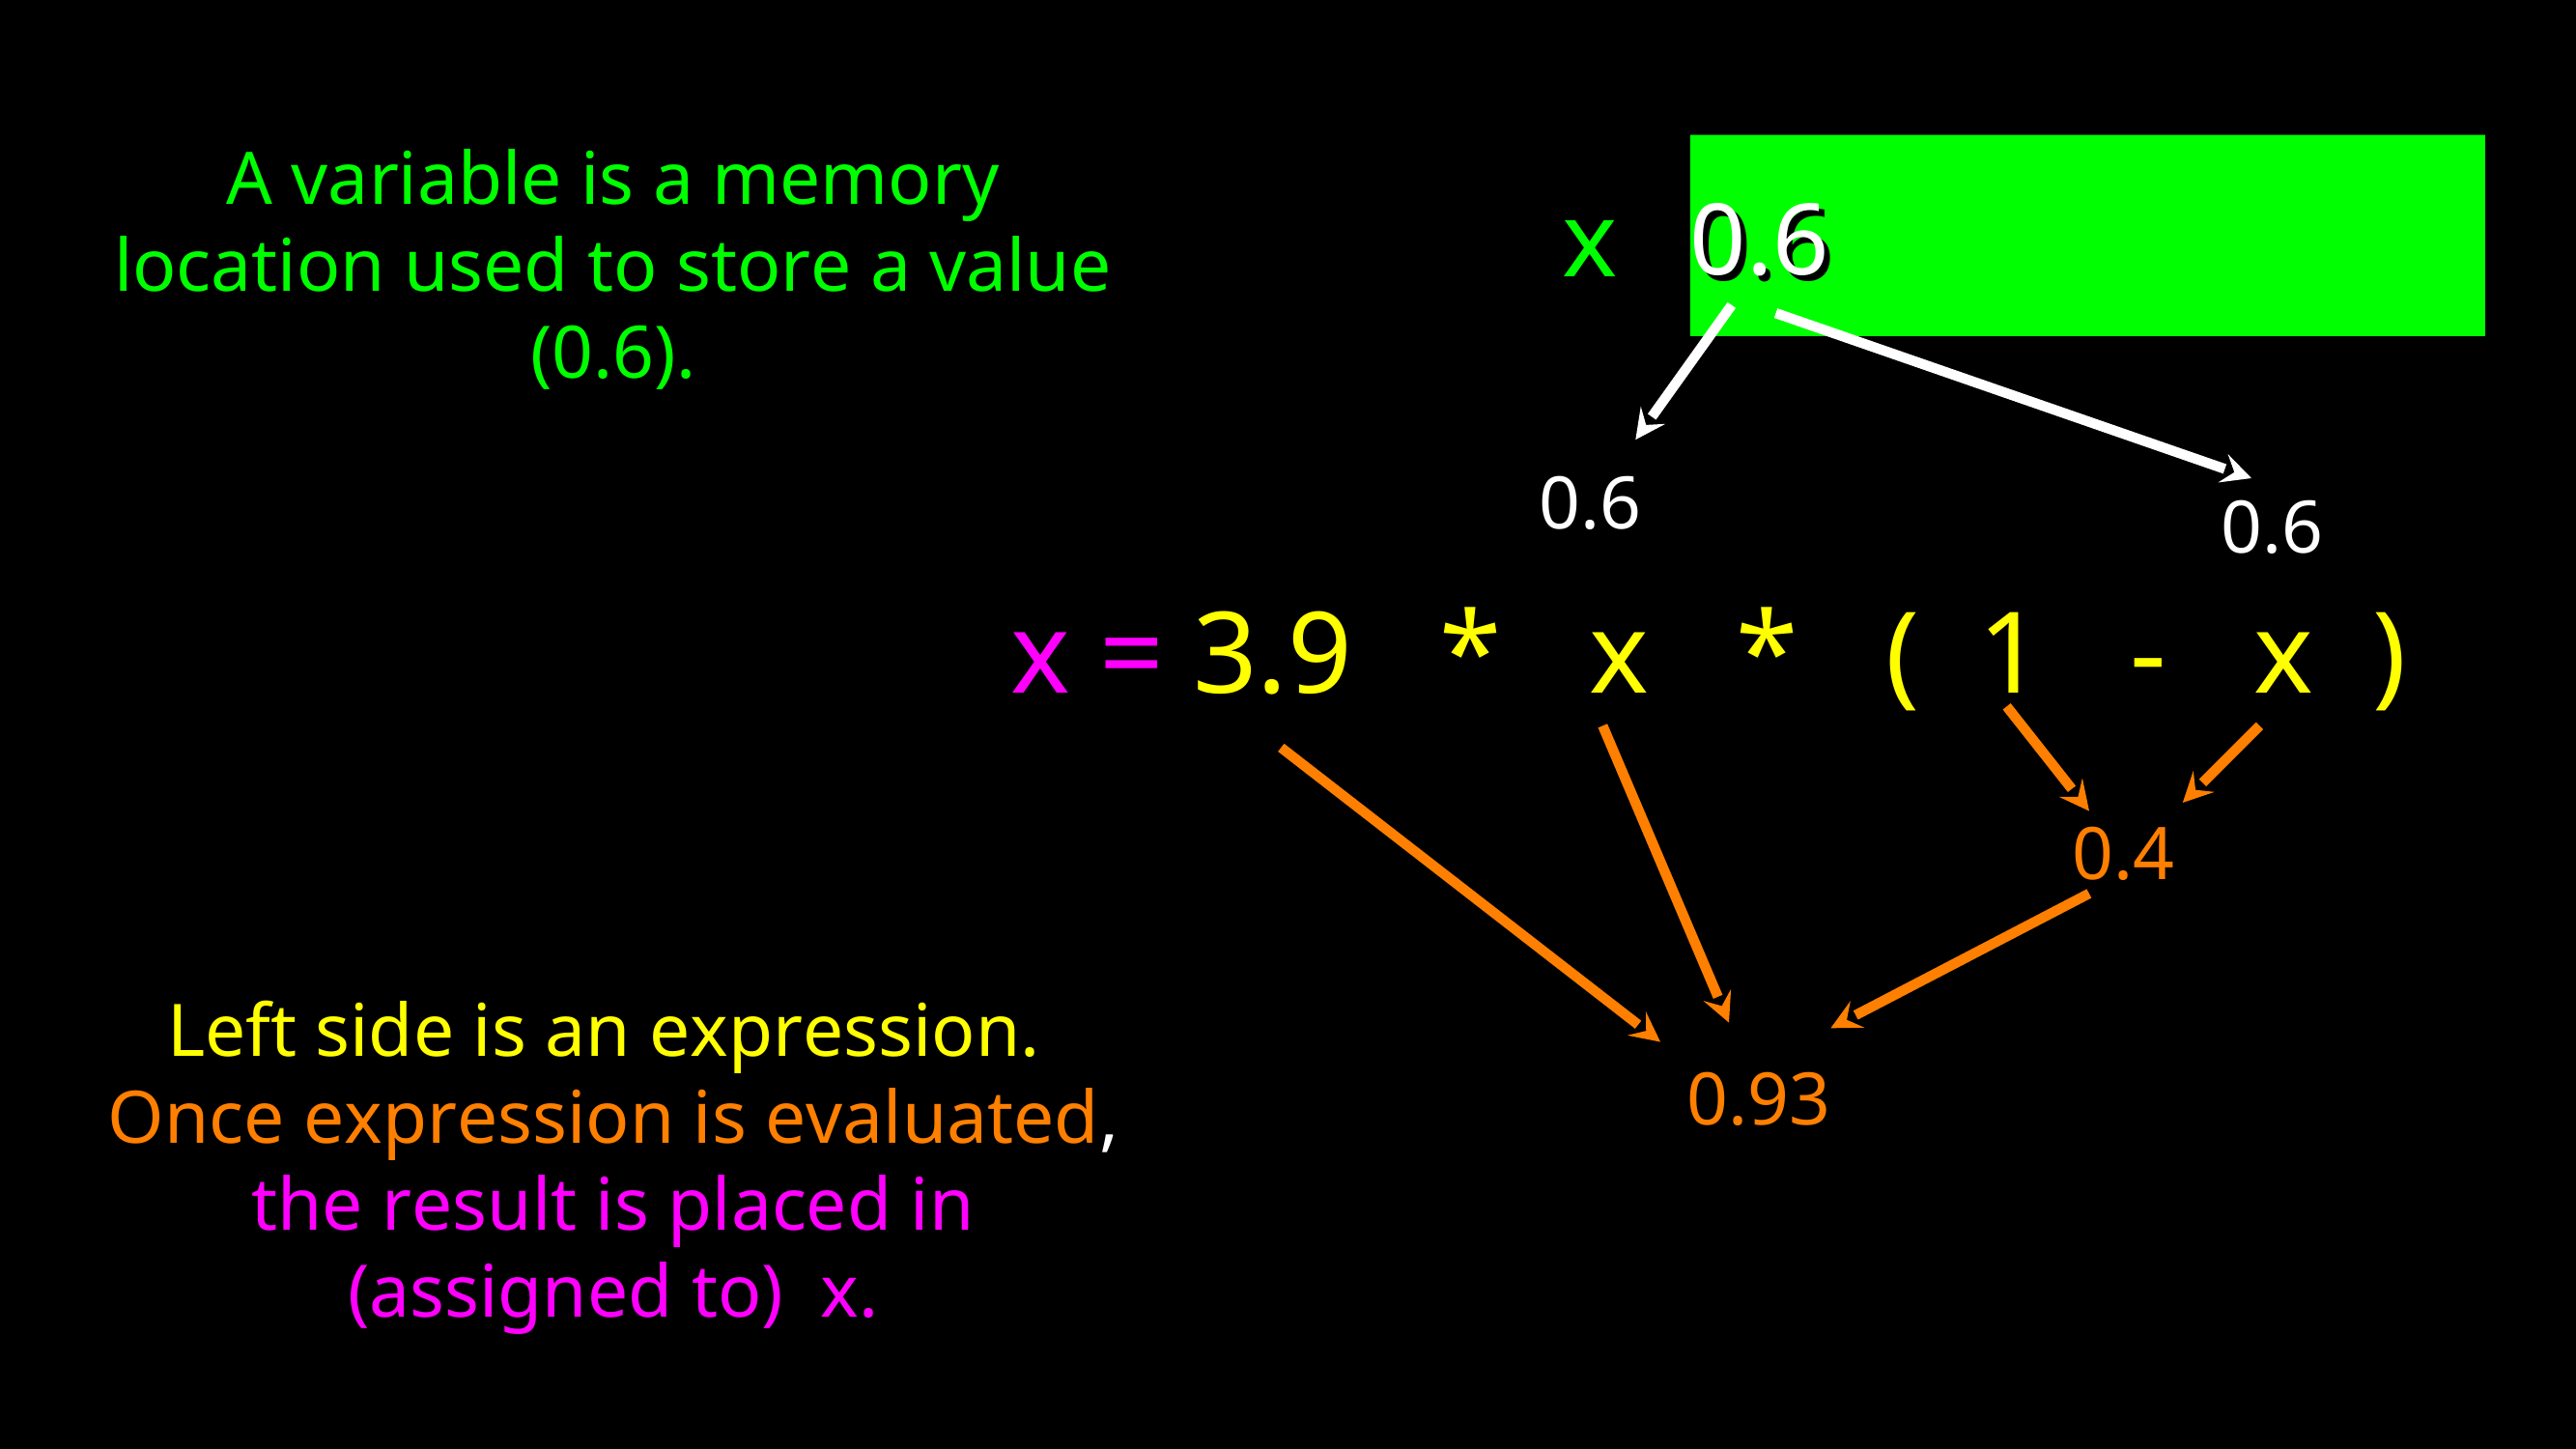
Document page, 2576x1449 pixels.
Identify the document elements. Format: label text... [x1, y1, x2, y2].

text_box x = 3.9 * x * ( 1 - x ) [1010, 580, 2407, 716]
text_box 0.4 [2072, 807, 2175, 895]
text_box A variable is a memory location used to store a value (0.6). [92, 172, 1135, 354]
text_box Left side is an expression. Once expression is evaluated, the result is placed in (assigned to) x. [92, 1026, 1135, 1291]
text_box 0.6 [1539, 456, 1642, 544]
text_box x [1562, 171, 1618, 298]
text_box 0.6 [2221, 480, 2324, 568]
text_box 0.6 [1689, 134, 2485, 336]
text_box 0.93 [1686, 1052, 1831, 1140]
